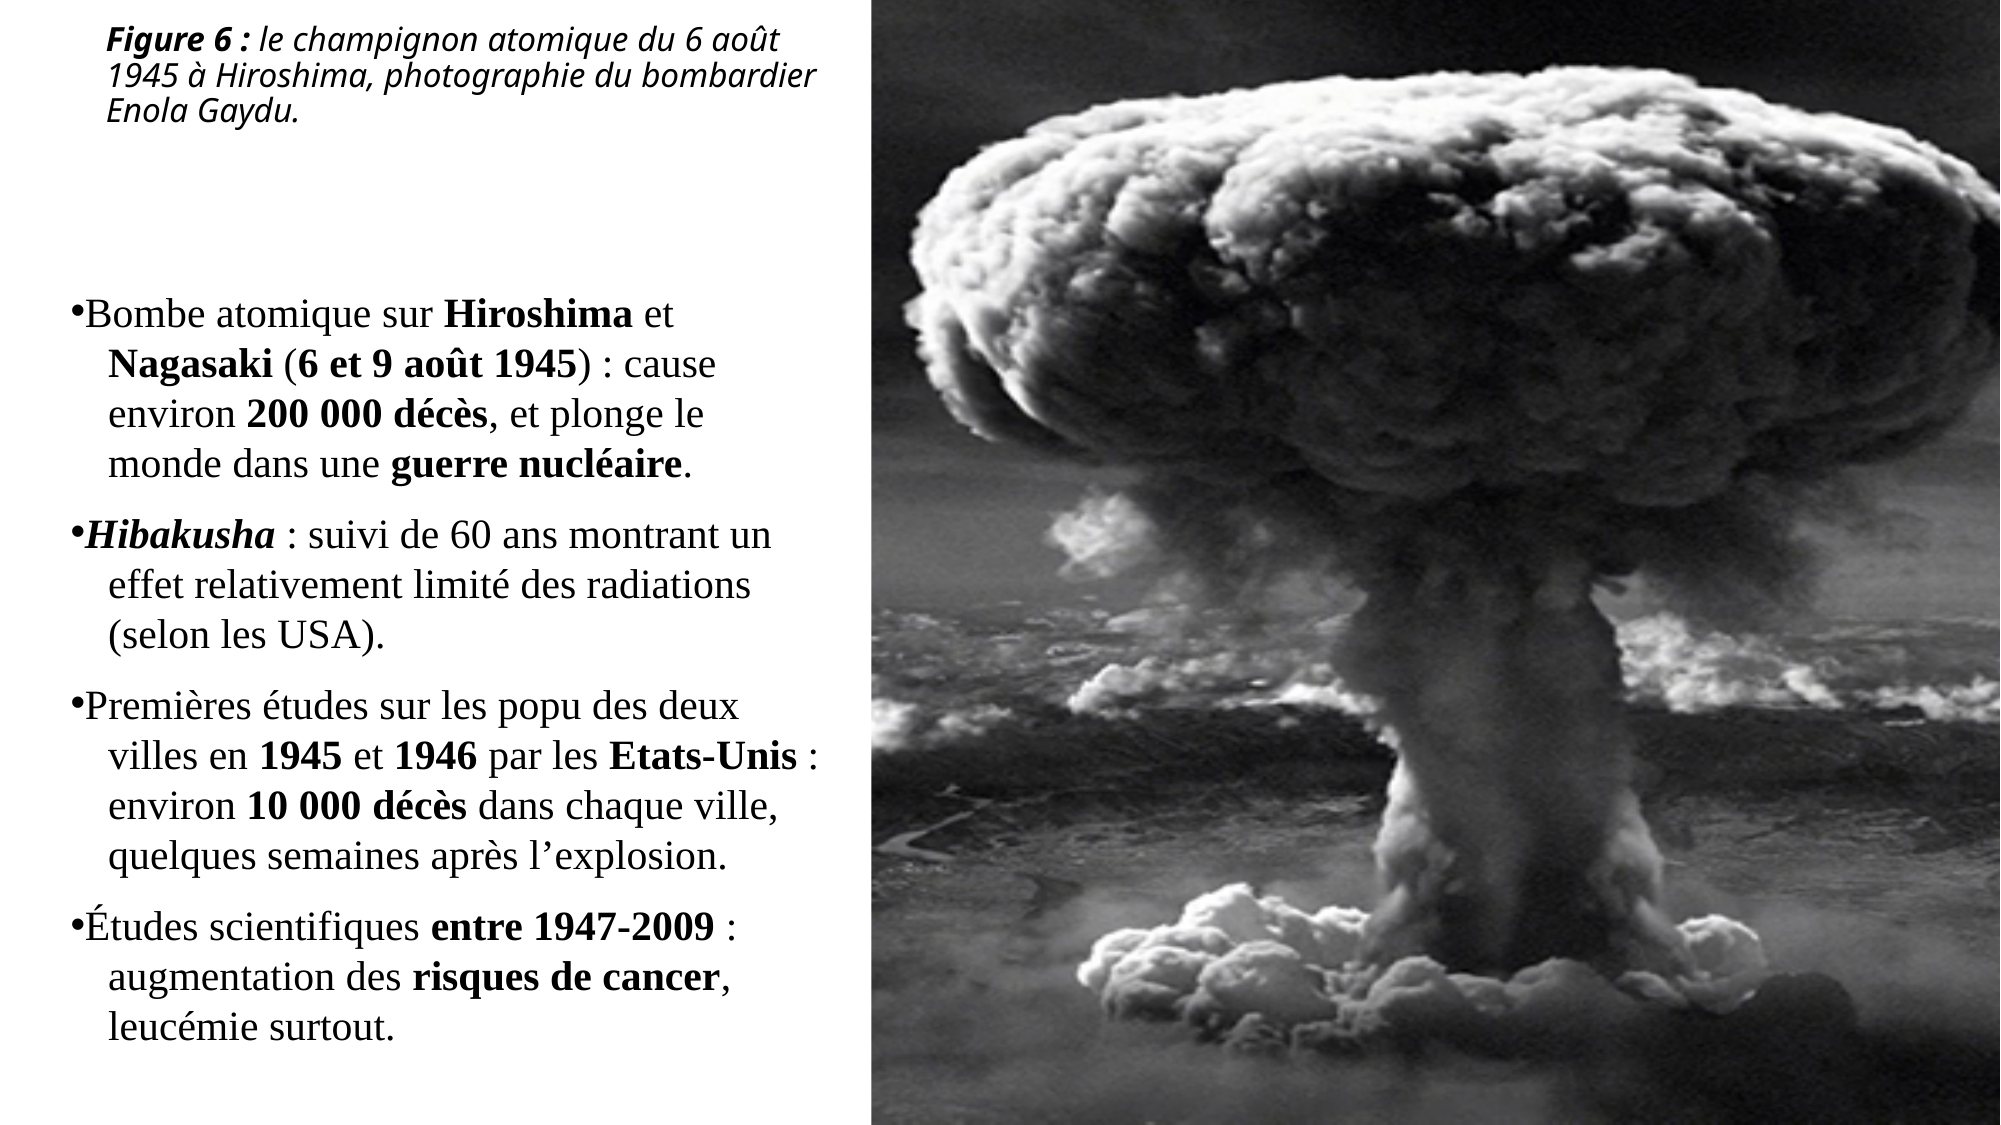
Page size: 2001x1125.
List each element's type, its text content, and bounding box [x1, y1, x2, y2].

list Bombe atomique sur Hiroshima et Nagasaki (6 et 9 août 1945) : cause environ 200 000 décès, et plonge le monde dans une guerre nucléaire. Hibakusha : suivi de 60 ans montrant un effet relativement limité des radiations (selon les USA). Premières études sur les popu des deux villes en 1945 et 1946 par les Etats-Unis : environ 10 000 décès dans chaque ville, quelques semaines après l’explosion. Études scientifiques entre 1947-2009 : augmentation des risques de cancer, leucémie surtout. [55, 277, 837, 1087]
title Figure 6 : le champignon atomique du 6 août 1945 à Hiroshima, photographie du bombardier Enola Gaydu. [90, 8, 871, 138]
picture [871, 0, 2000, 1125]
